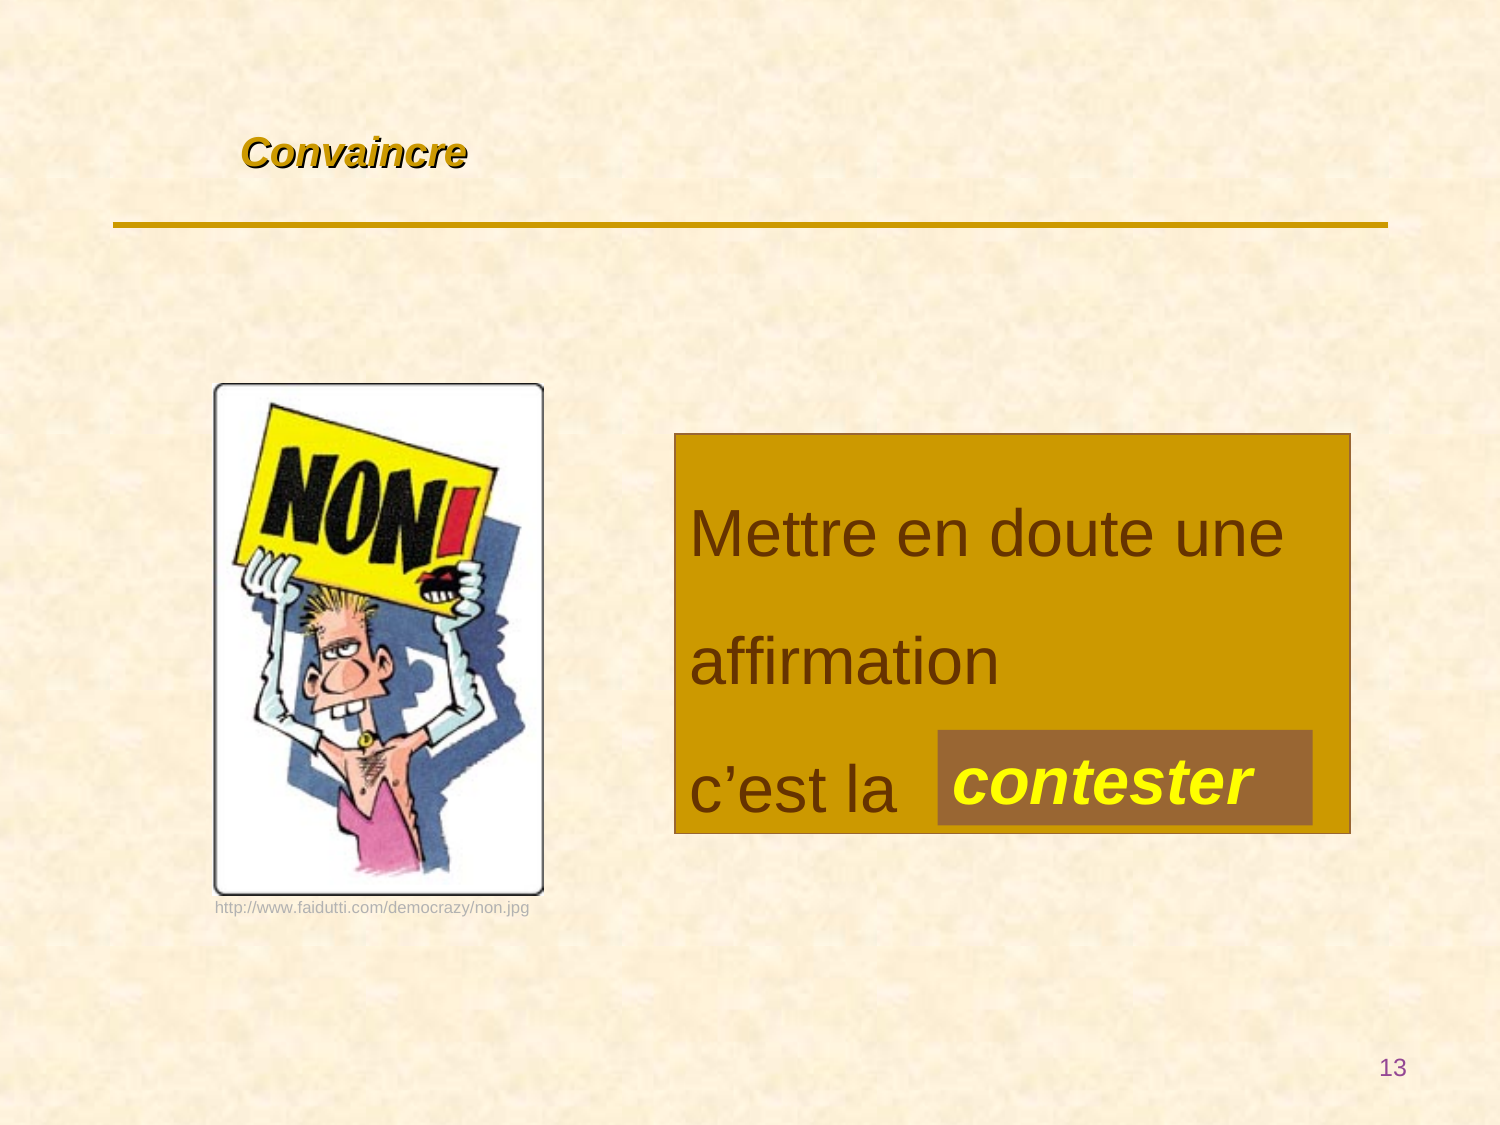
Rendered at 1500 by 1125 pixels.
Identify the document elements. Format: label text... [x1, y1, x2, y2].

text_box http://www.faidutti.com/democrazy/non.jpg [200, 889, 563, 926]
picture [0, 0, 1500, 1125]
text_box Mettre en doute une affirmation c’est la … [675, 434, 1351, 834]
text_box contester [937, 729, 1313, 826]
text_box Convaincre [225, 116, 483, 183]
